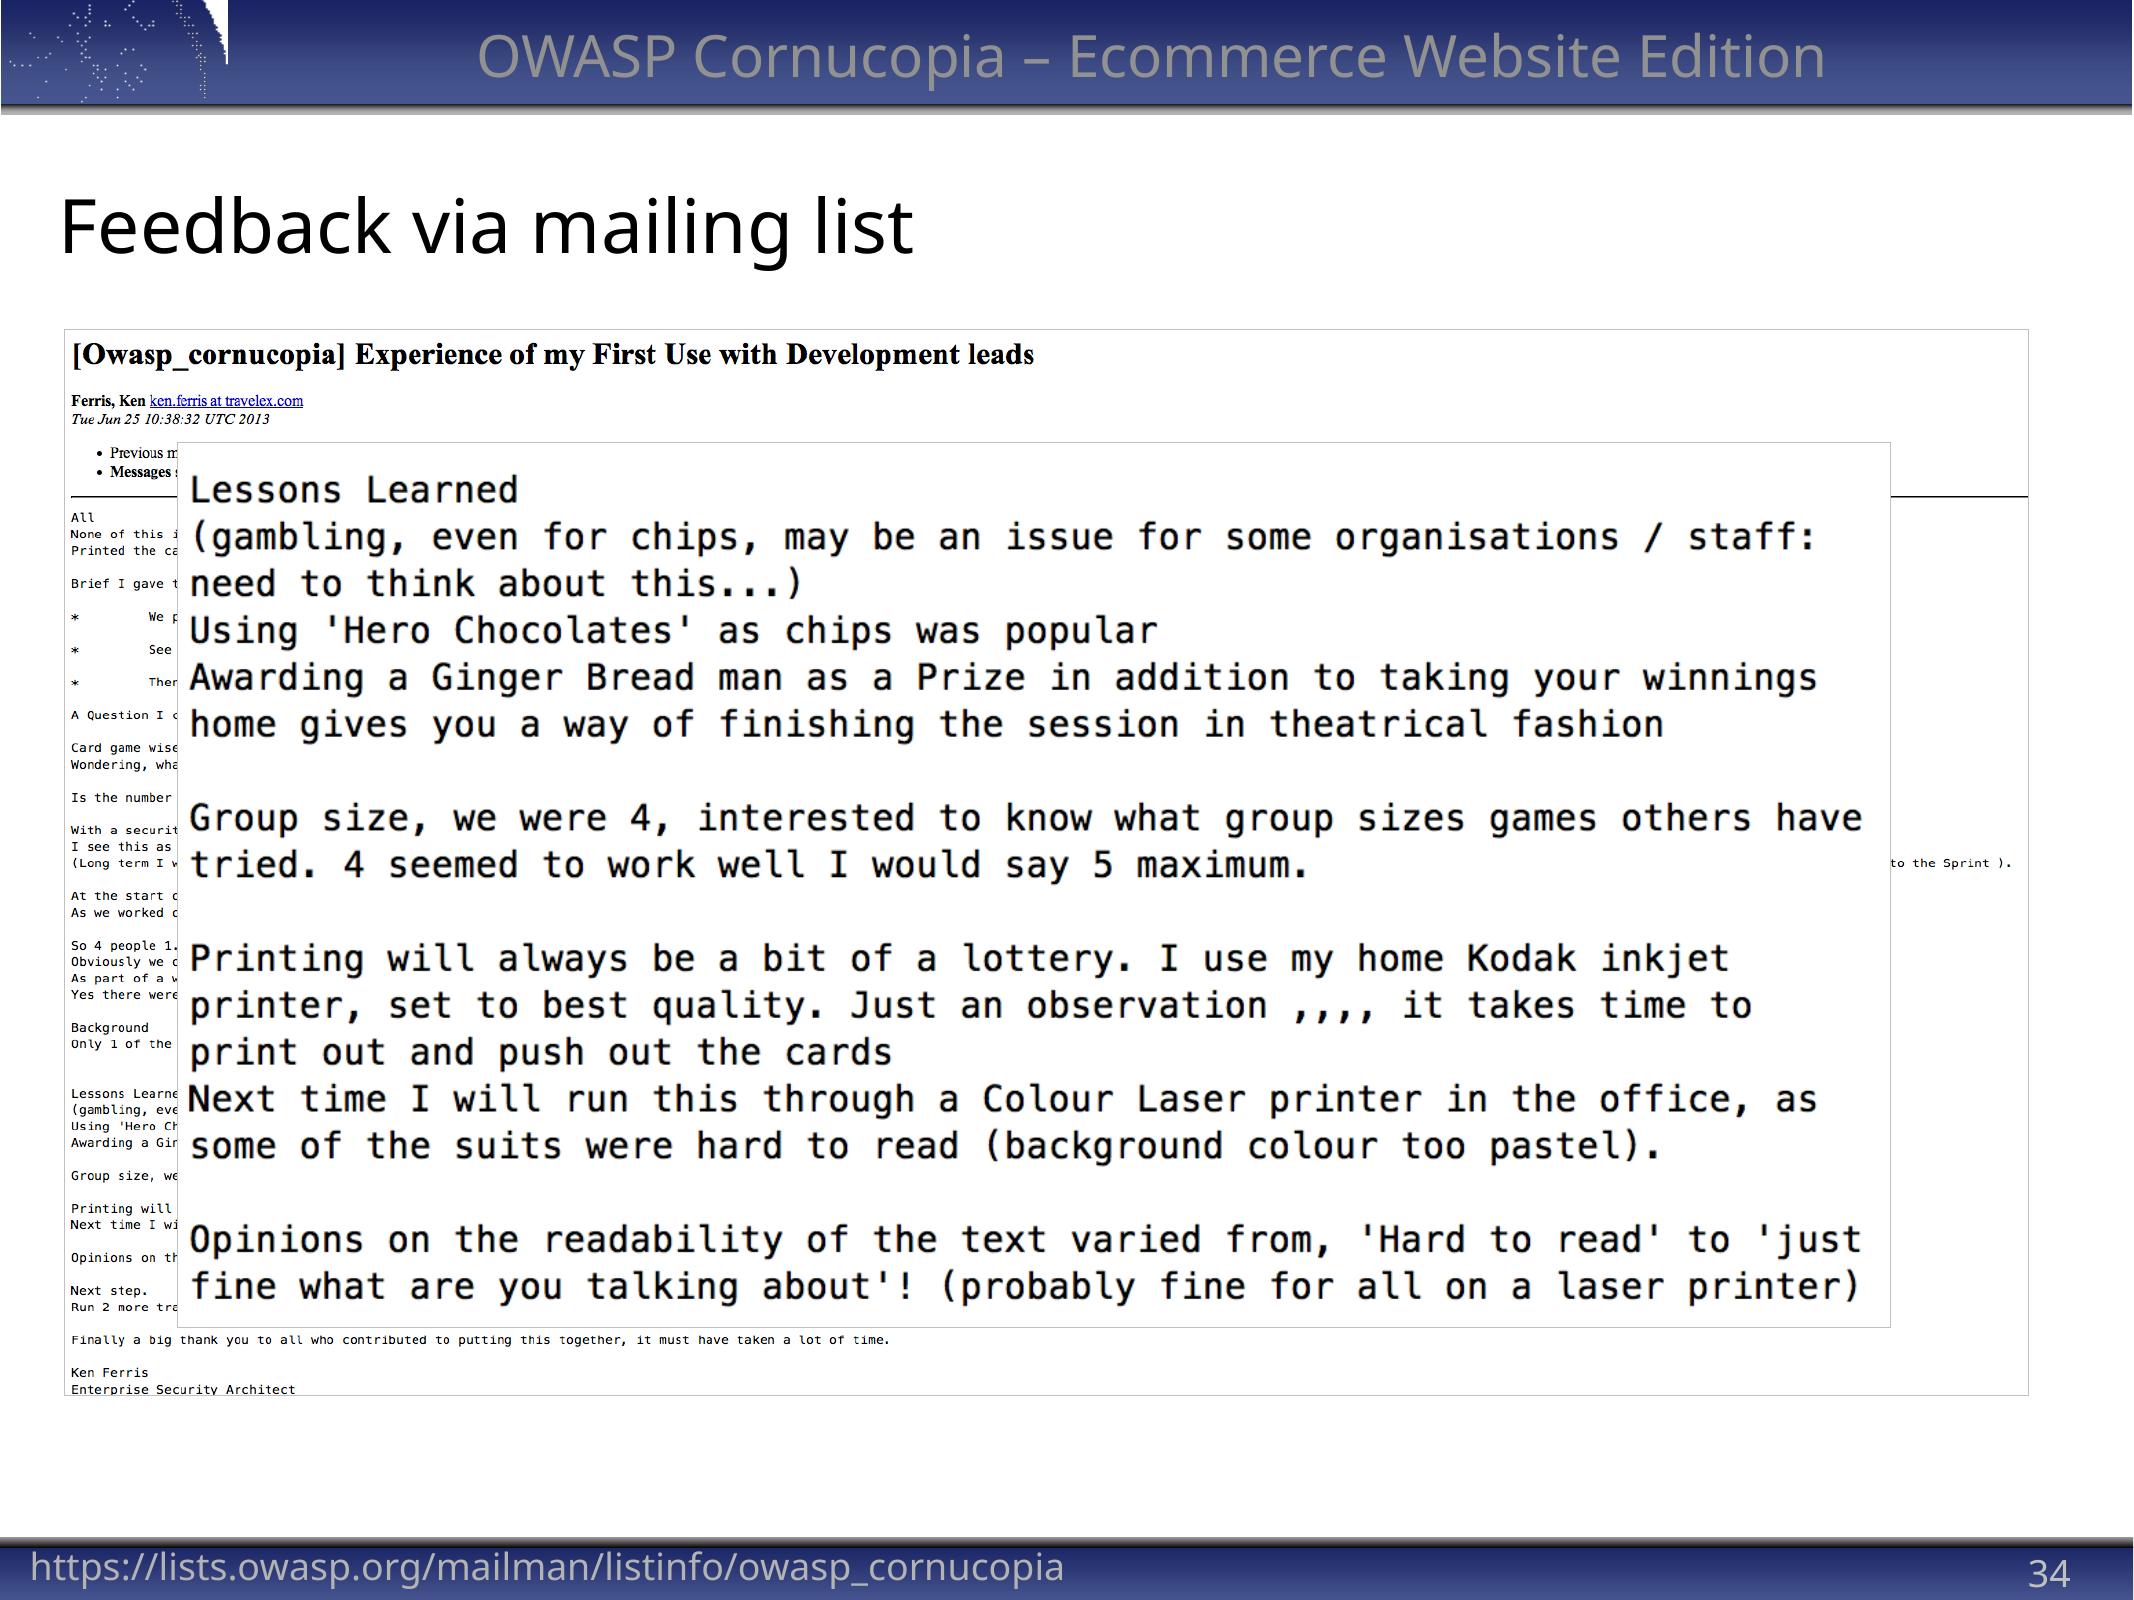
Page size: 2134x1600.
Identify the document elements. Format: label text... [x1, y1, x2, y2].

title Feedback via mailing list [58, 124, 2126, 325]
list https://lists.owasp.org/mailman/listinfo/owasp_cornucopia [29, 1540, 2038, 1600]
picture [64, 329, 2029, 1396]
